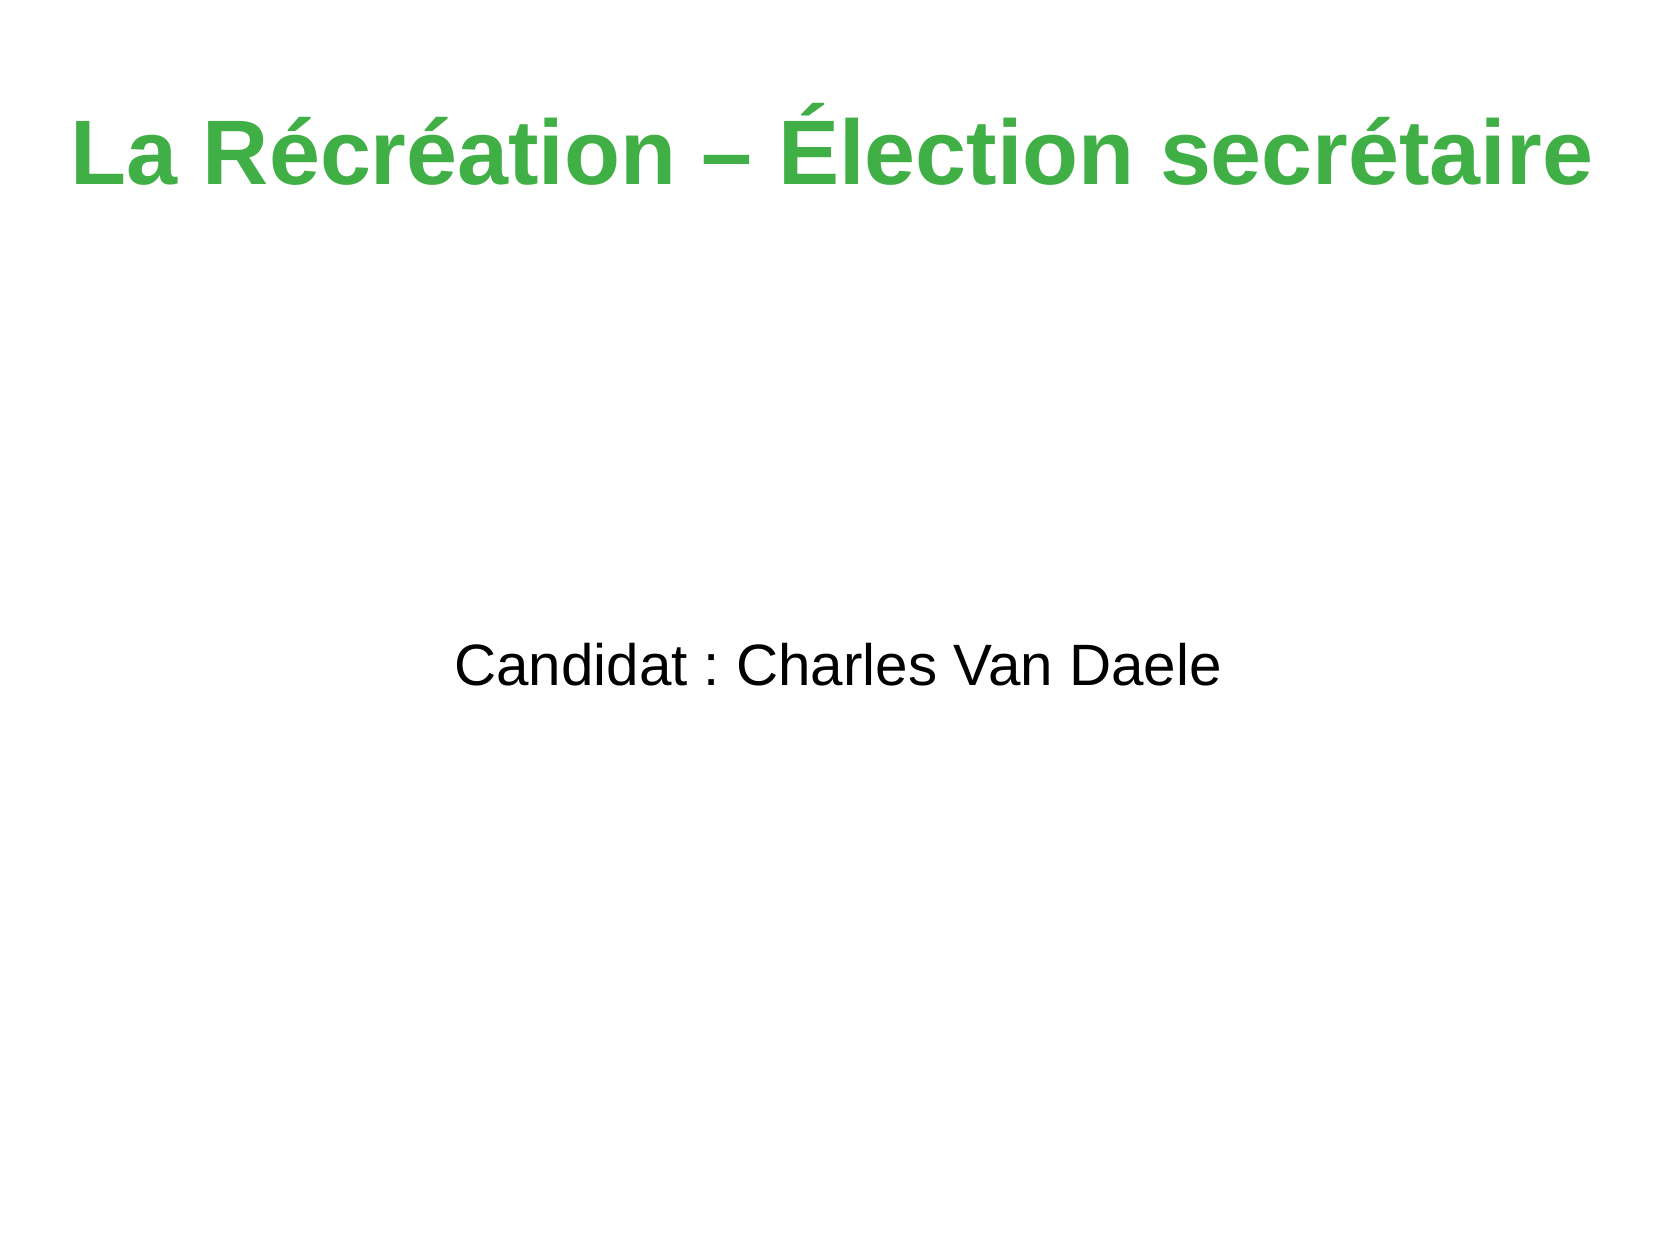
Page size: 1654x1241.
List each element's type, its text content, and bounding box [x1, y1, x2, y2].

title La Récréation – Élection secrétaire [47, 49, 1619, 257]
subtitle Candidat : Charles Van Daele [94, 257, 1583, 1075]
